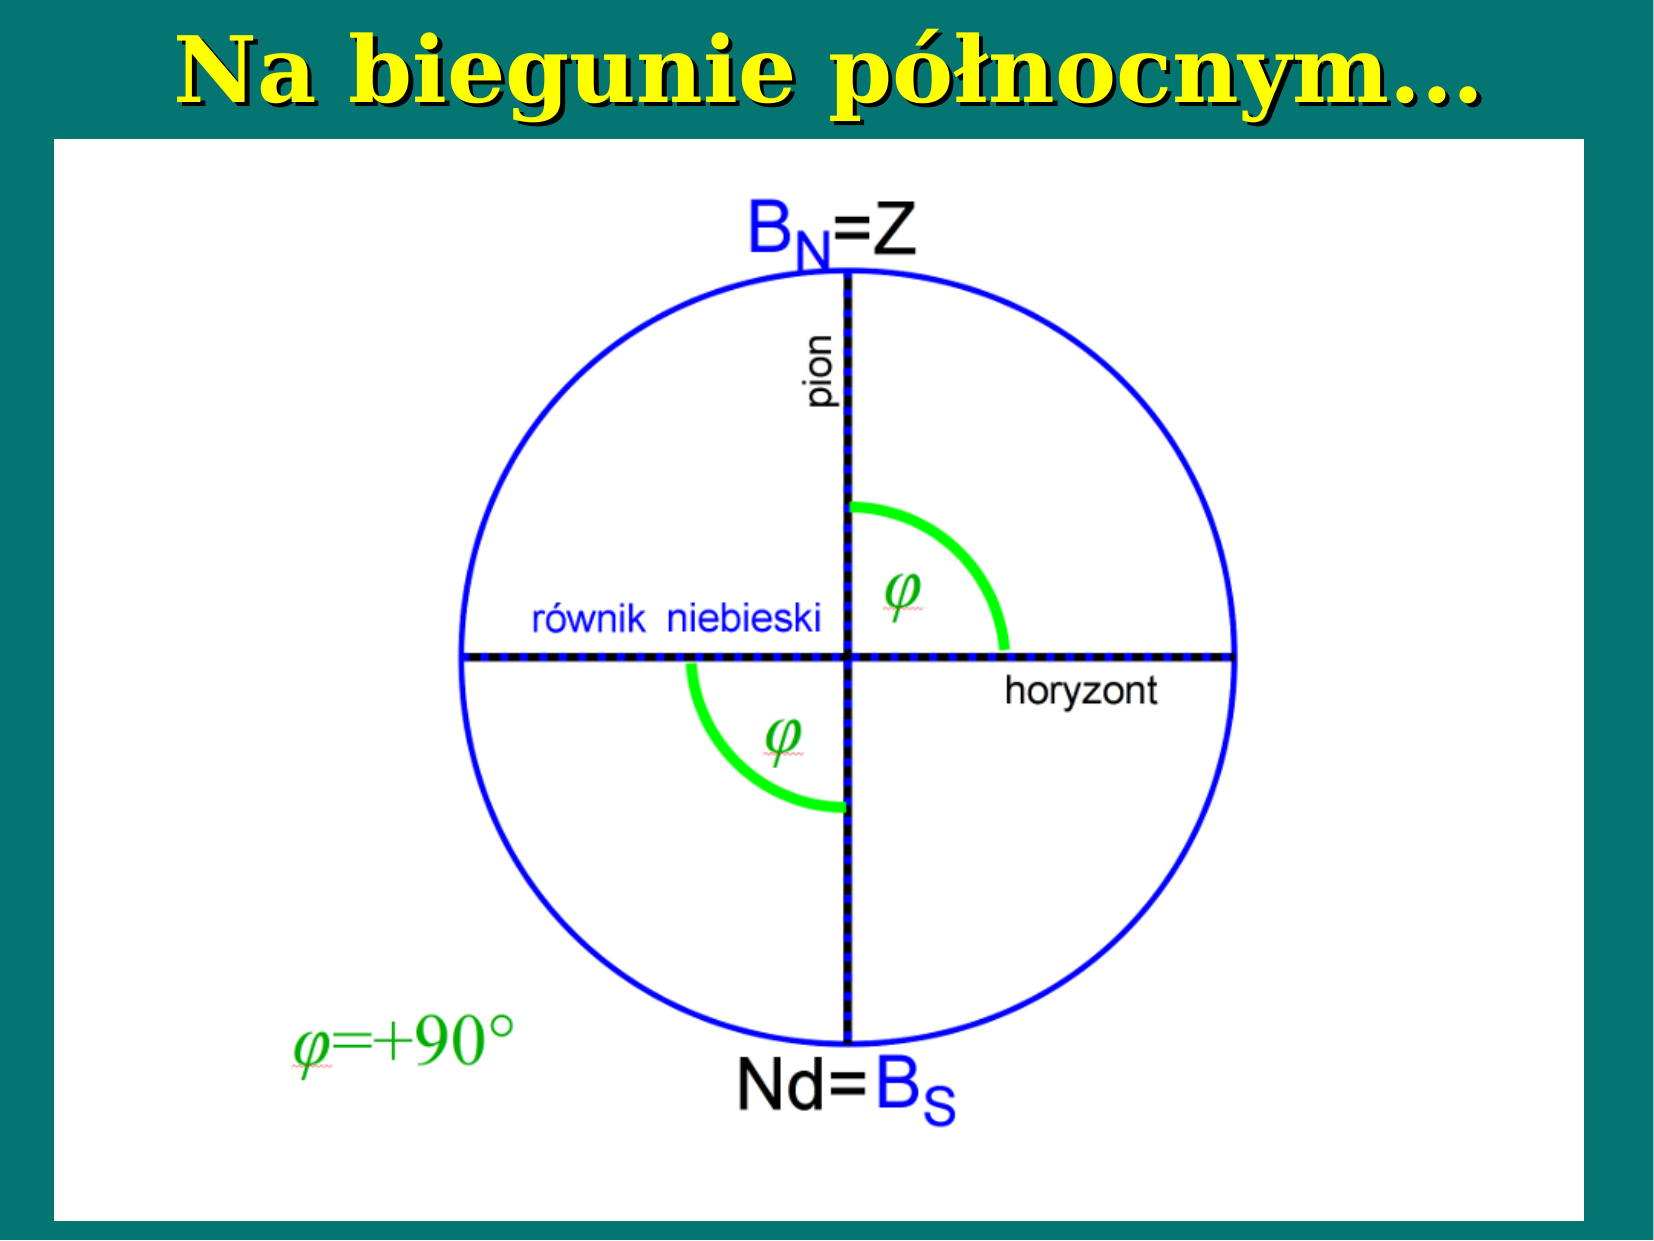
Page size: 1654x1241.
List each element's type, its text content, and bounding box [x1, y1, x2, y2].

title Na biegunie północnym... [86, 15, 1575, 125]
picture [54, 139, 1584, 1221]
